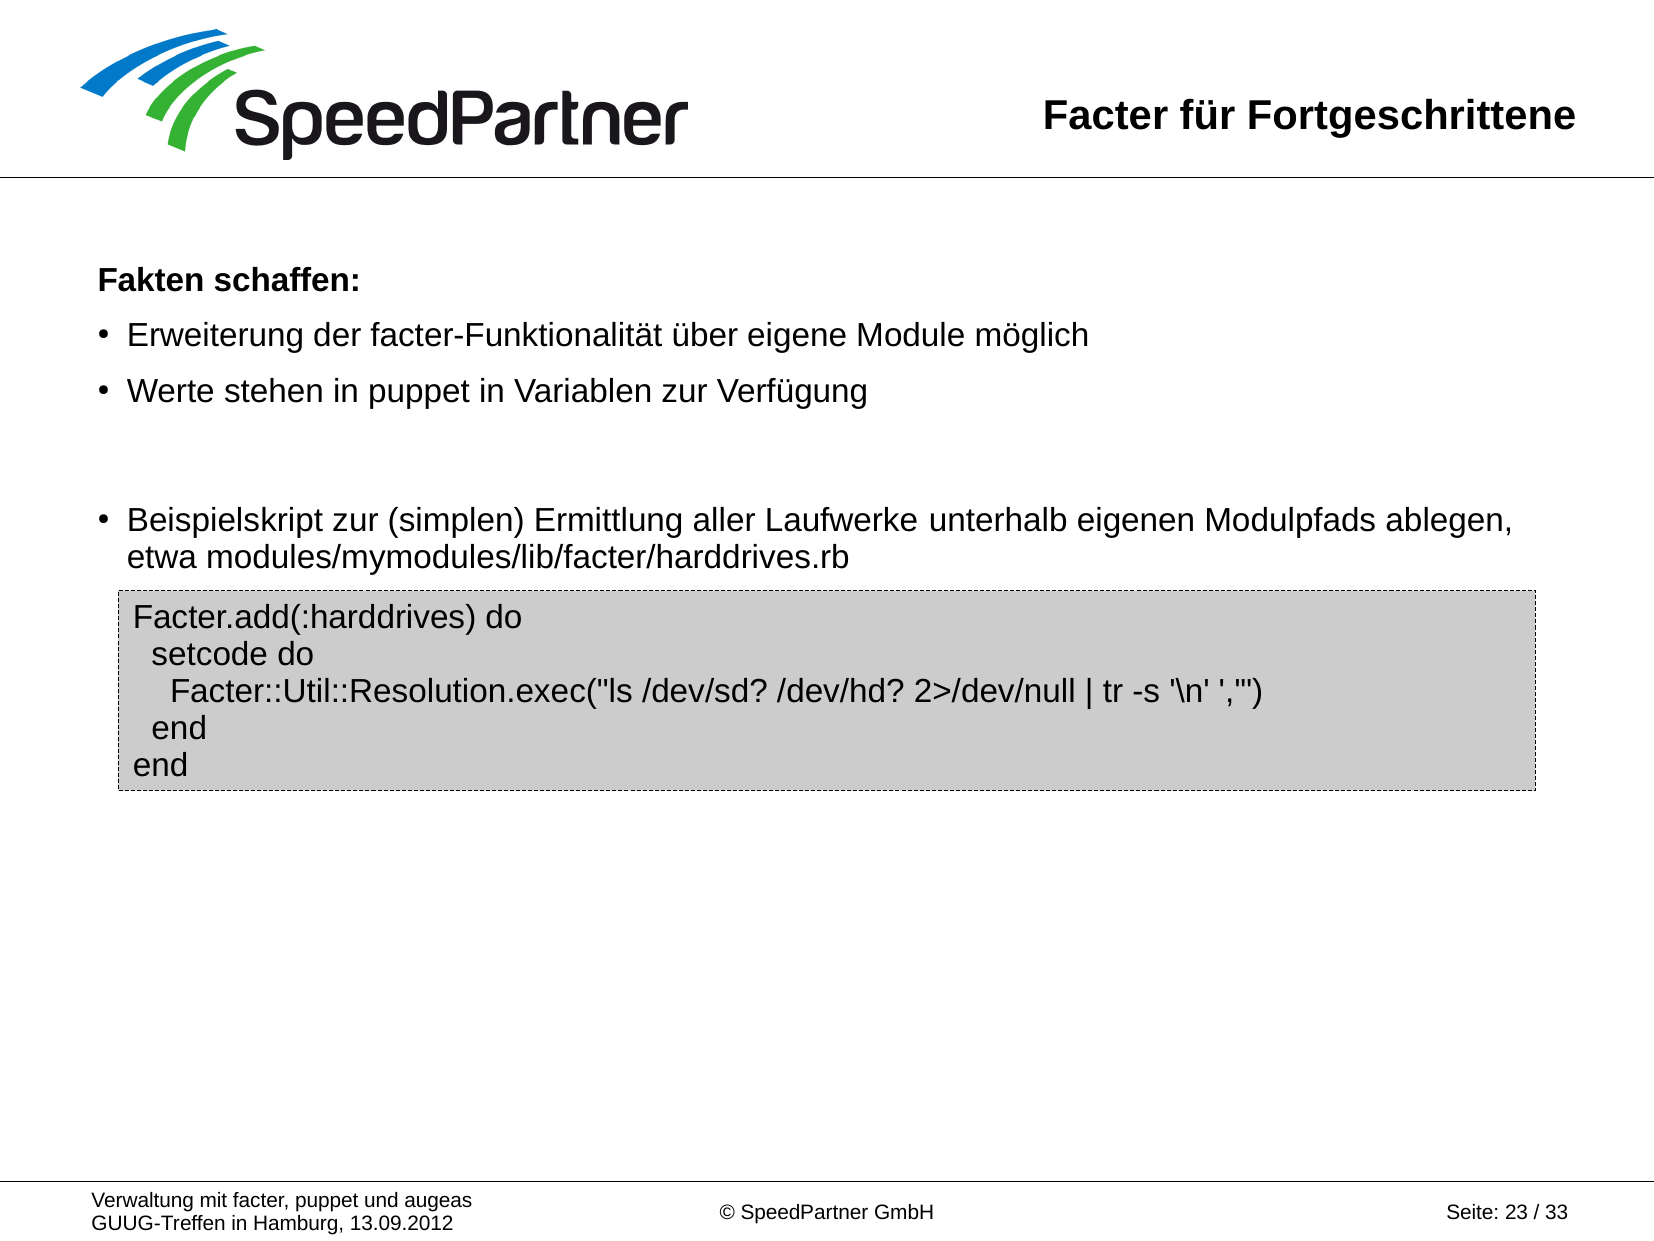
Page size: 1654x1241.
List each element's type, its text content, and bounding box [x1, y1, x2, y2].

picture [80, 29, 688, 160]
text_box Facter.add(:harddrives) do setcode do Facter::Util::Resolution.exec("ls /dev/sd? /dev/hd? 2>/dev/null | tr -s '\n' ','") end end [118, 590, 1536, 791]
title Facter für Fortgeschrittene [590, 70, 1577, 160]
text_box Fakten schaffen: Erweiterung der facter-Funktionalität über eigene Module möglich Werte stehen in puppet in Variablen zur Verfügung Beispielskript zur (simplen) Ermittlung aller Laufwerke unterhalb eigenen Modulpfads ablegen, etwa modules/mymodules/lib/facter/harddrives.rb [82, 253, 1565, 1177]
